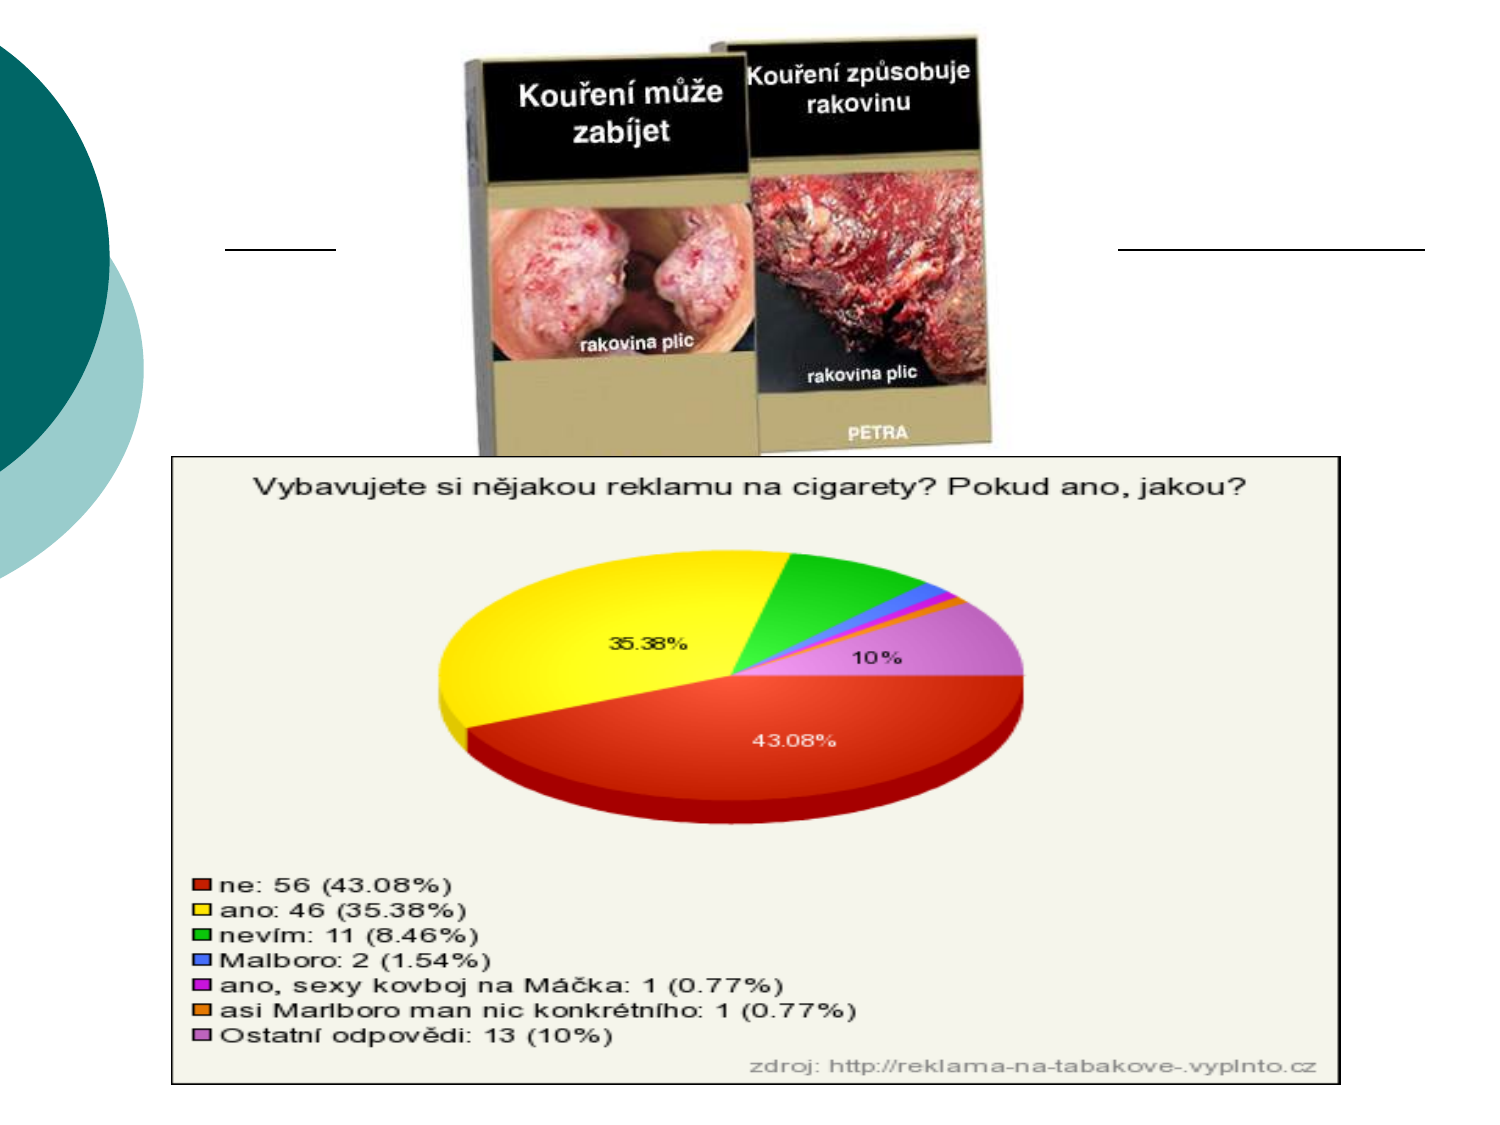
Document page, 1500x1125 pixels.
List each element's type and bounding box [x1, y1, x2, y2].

picture [171, 0, 1341, 1085]
